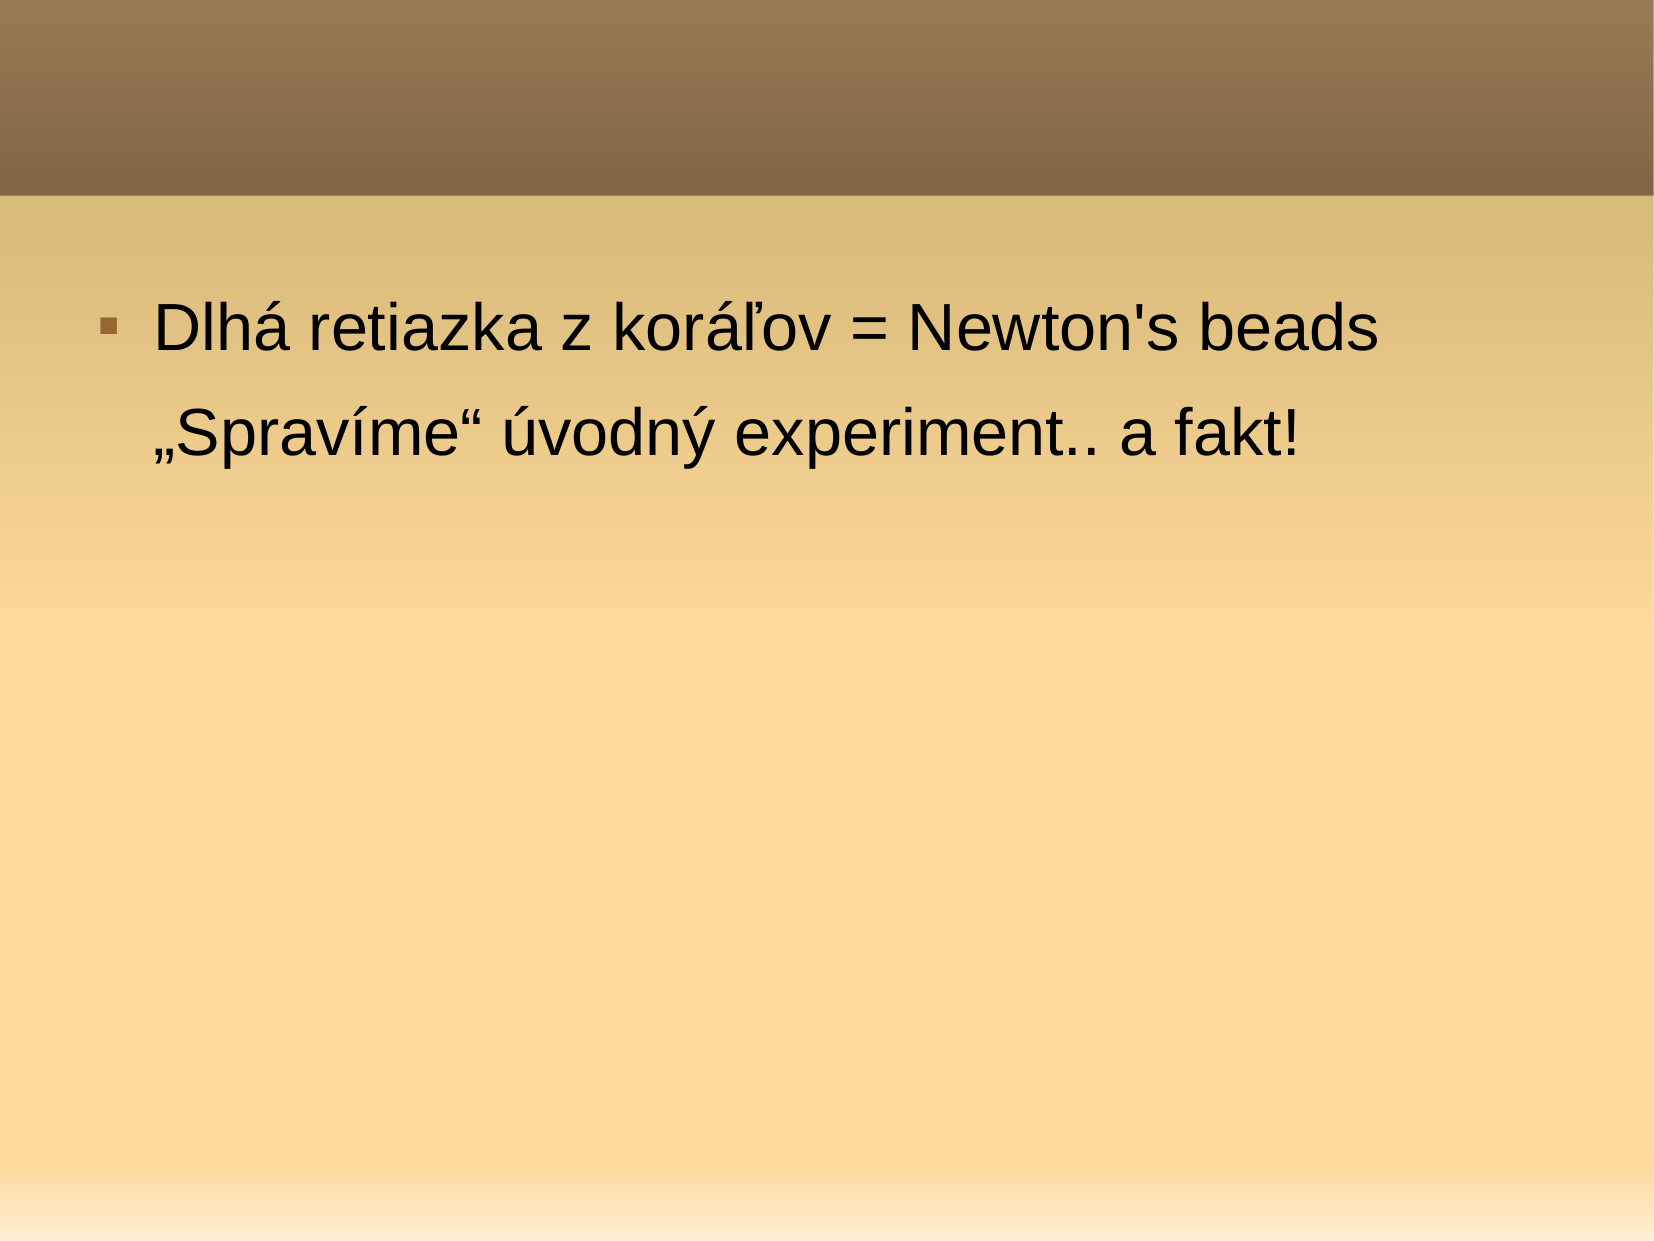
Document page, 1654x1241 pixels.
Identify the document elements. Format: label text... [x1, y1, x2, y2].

list Dlhá retiazka z koráľov = Newton's beads „Spravíme“ úvodný experiment.. a fakt! [82, 290, 1571, 1109]
picture [0, 0, 1654, 1241]
